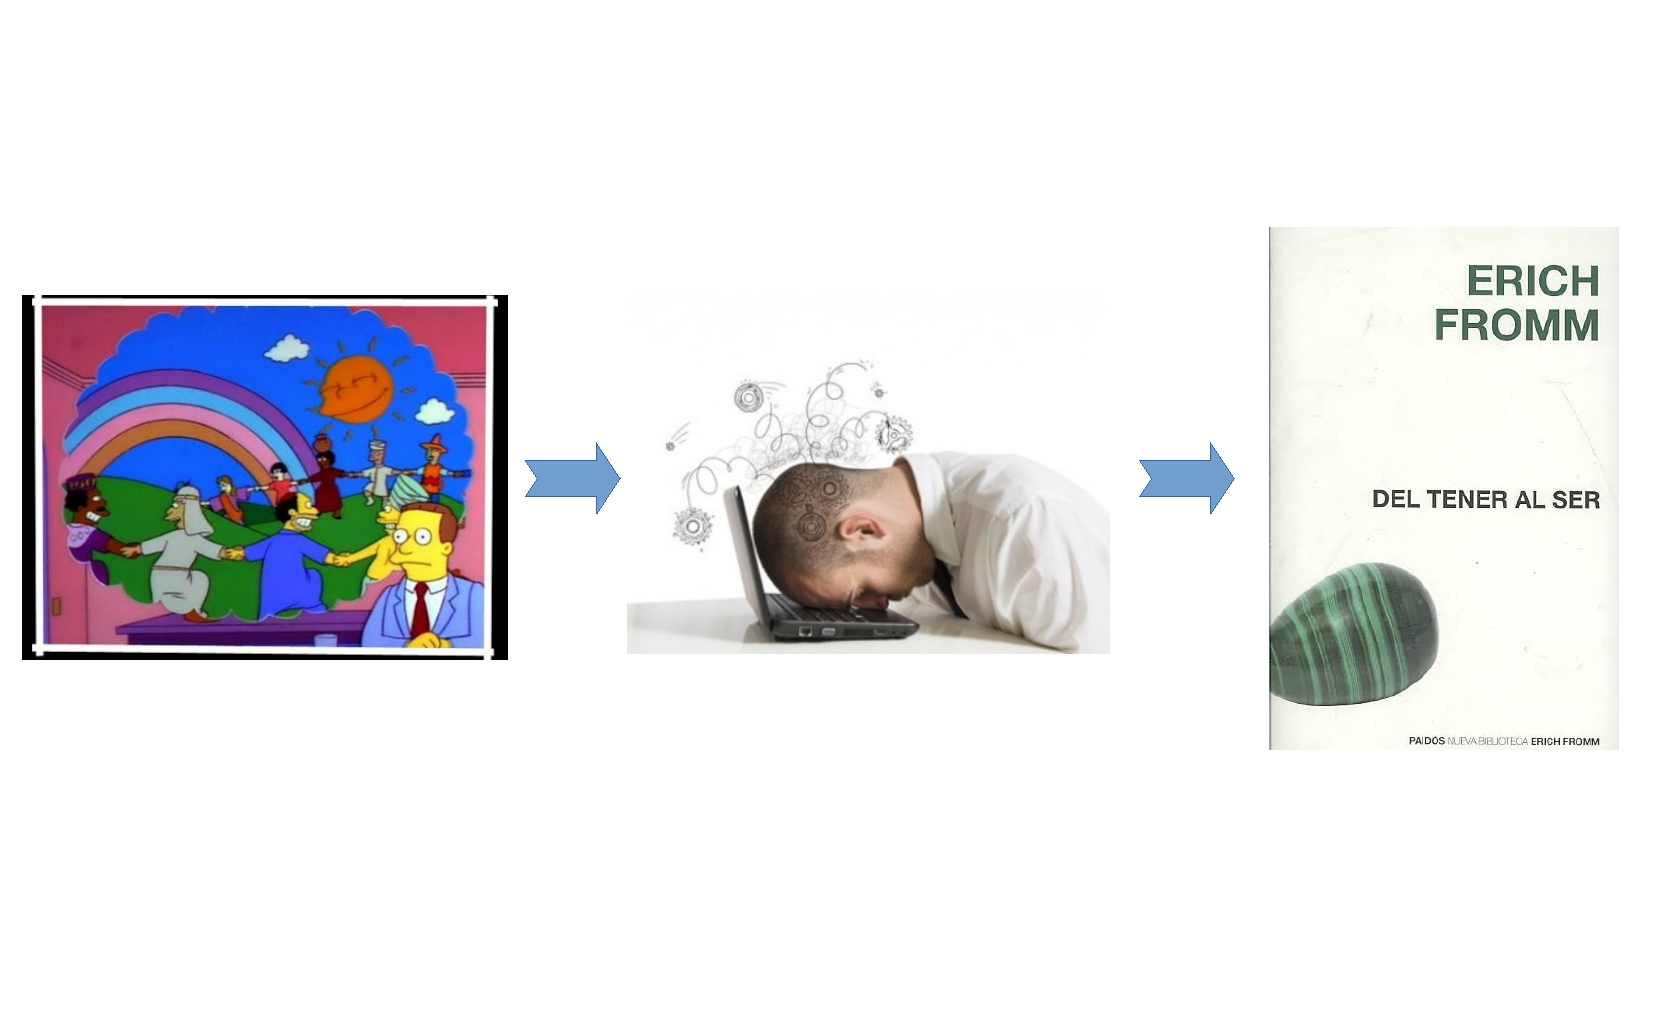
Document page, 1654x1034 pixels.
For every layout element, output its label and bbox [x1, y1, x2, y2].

text_box [23, 48, 1619, 774]
picture [1269, 227, 1619, 751]
picture [22, 295, 508, 660]
picture [627, 289, 1110, 654]
